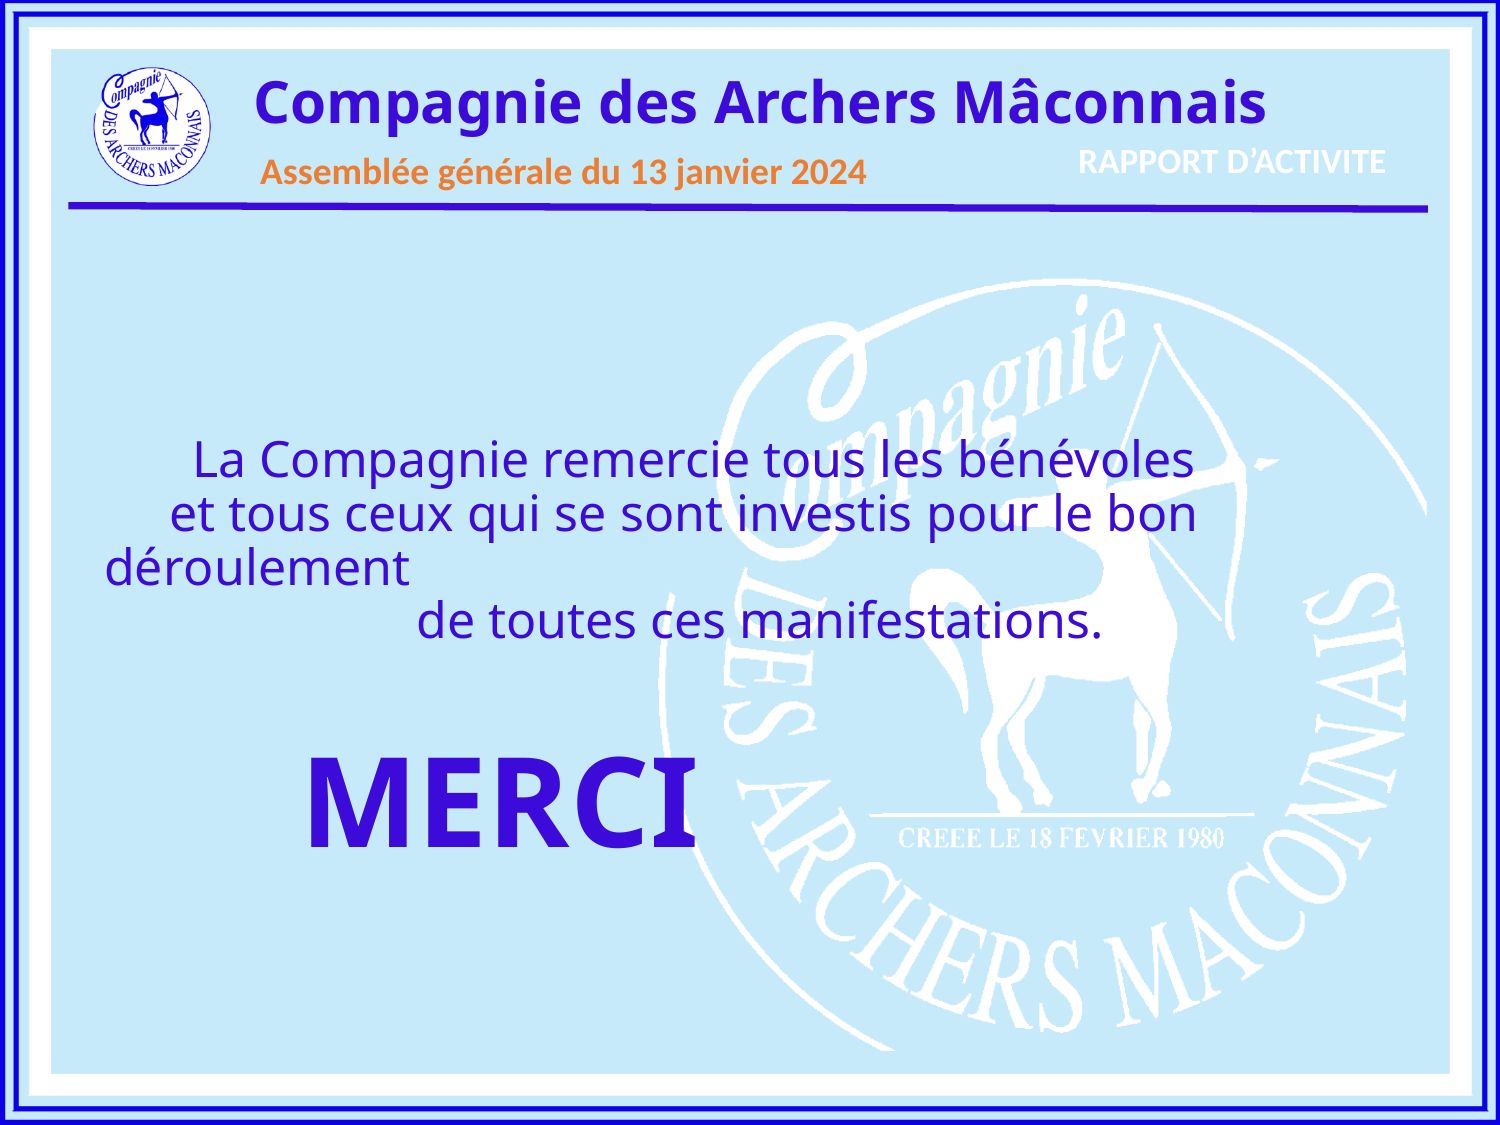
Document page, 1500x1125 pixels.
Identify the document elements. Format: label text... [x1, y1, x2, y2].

subtitle Assemblée générale du 13 janvier 2024 [211, 144, 969, 202]
text_box RAPPORT D’ACTIVITE [1062, 143, 1428, 194]
title Compagnie des Archers Mâconnais [238, 57, 1307, 144]
text_box [68, 290, 1369, 886]
picture [89, 61, 218, 195]
text_box La Compagnie remercie tous les bénévoles et tous ceux qui se sont investis pour le bon déroulement de toutes ces manifestations. MERCI [89, 318, 1369, 834]
